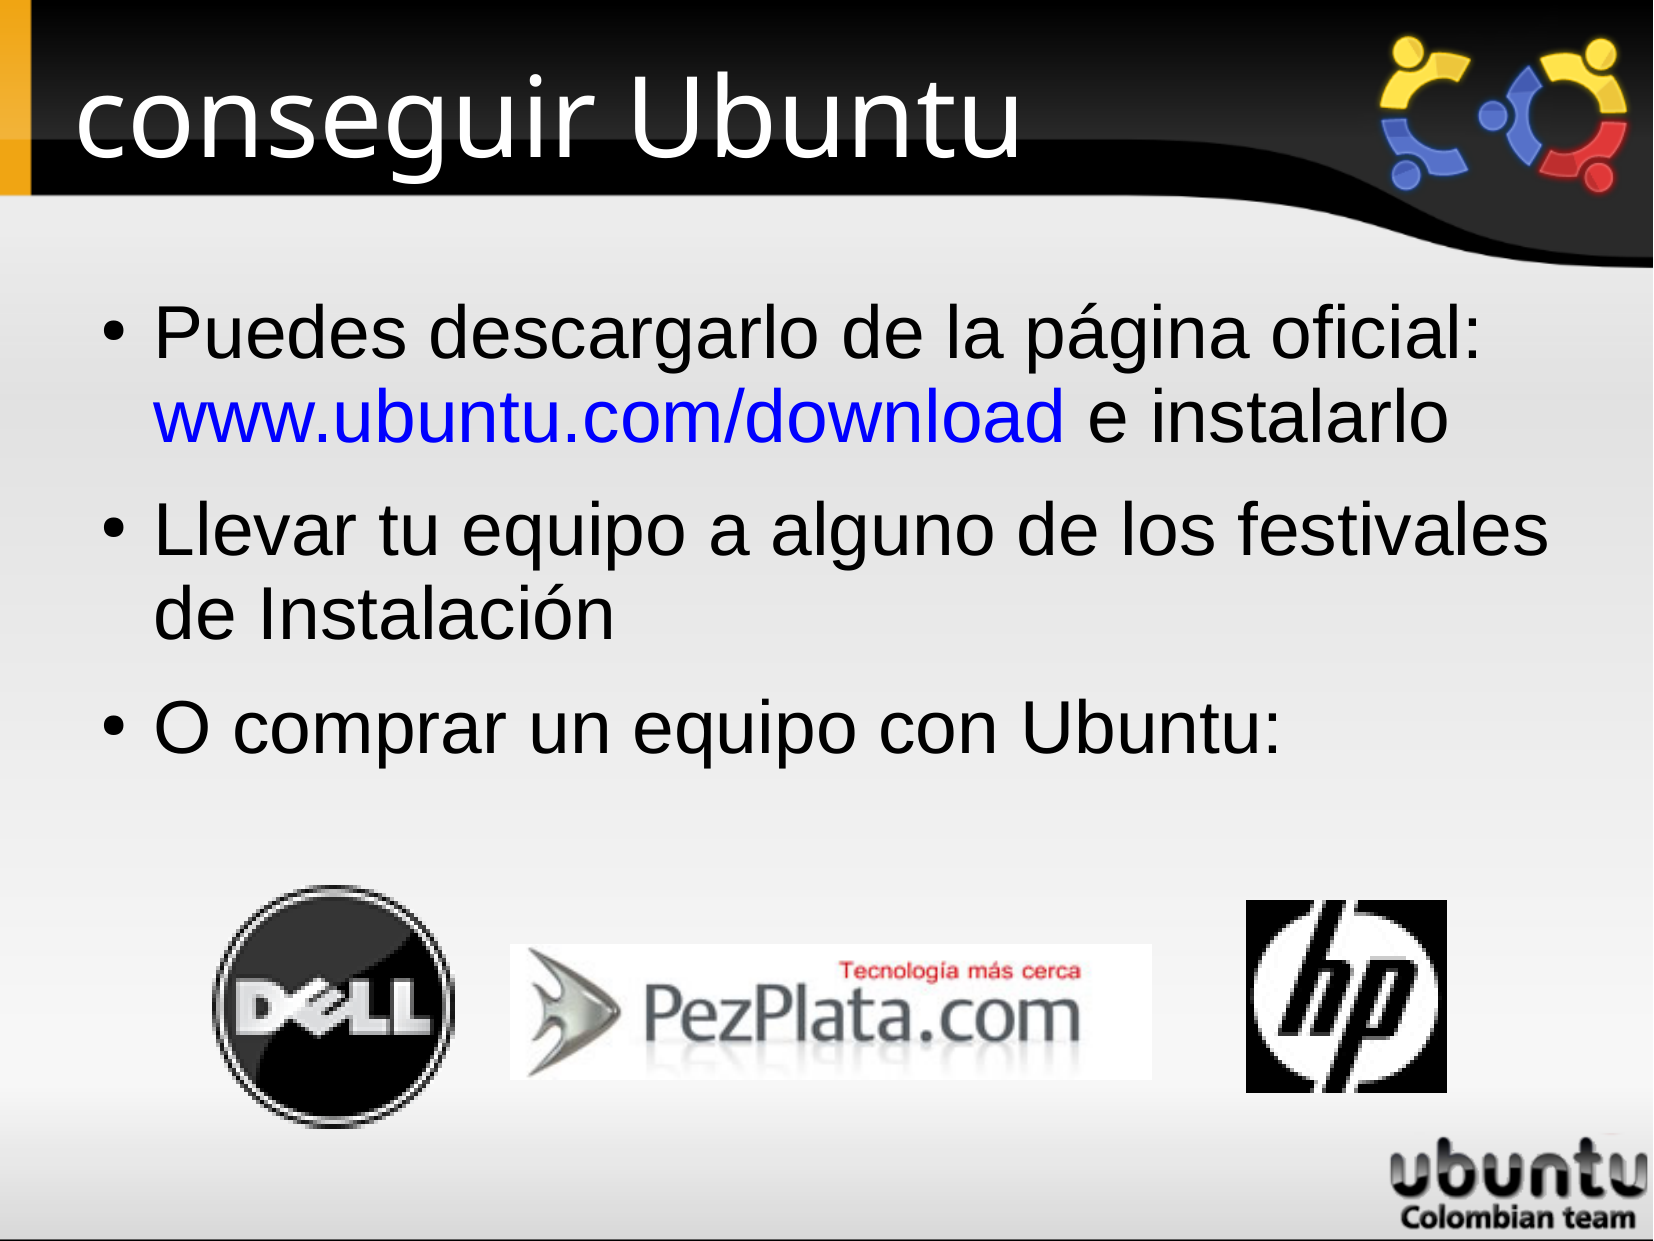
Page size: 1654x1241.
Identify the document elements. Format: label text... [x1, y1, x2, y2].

text_box conseguir Ubuntu [59, 29, 1447, 178]
list Puedes descargarlo de la página oficial: www.ubuntu.com/download e instalarlo Llevar tu equipo a alguno de los festivales de Instalación O comprar un equipo con Ubuntu: [82, 290, 1571, 1109]
picture [0, 0, 1653, 1241]
